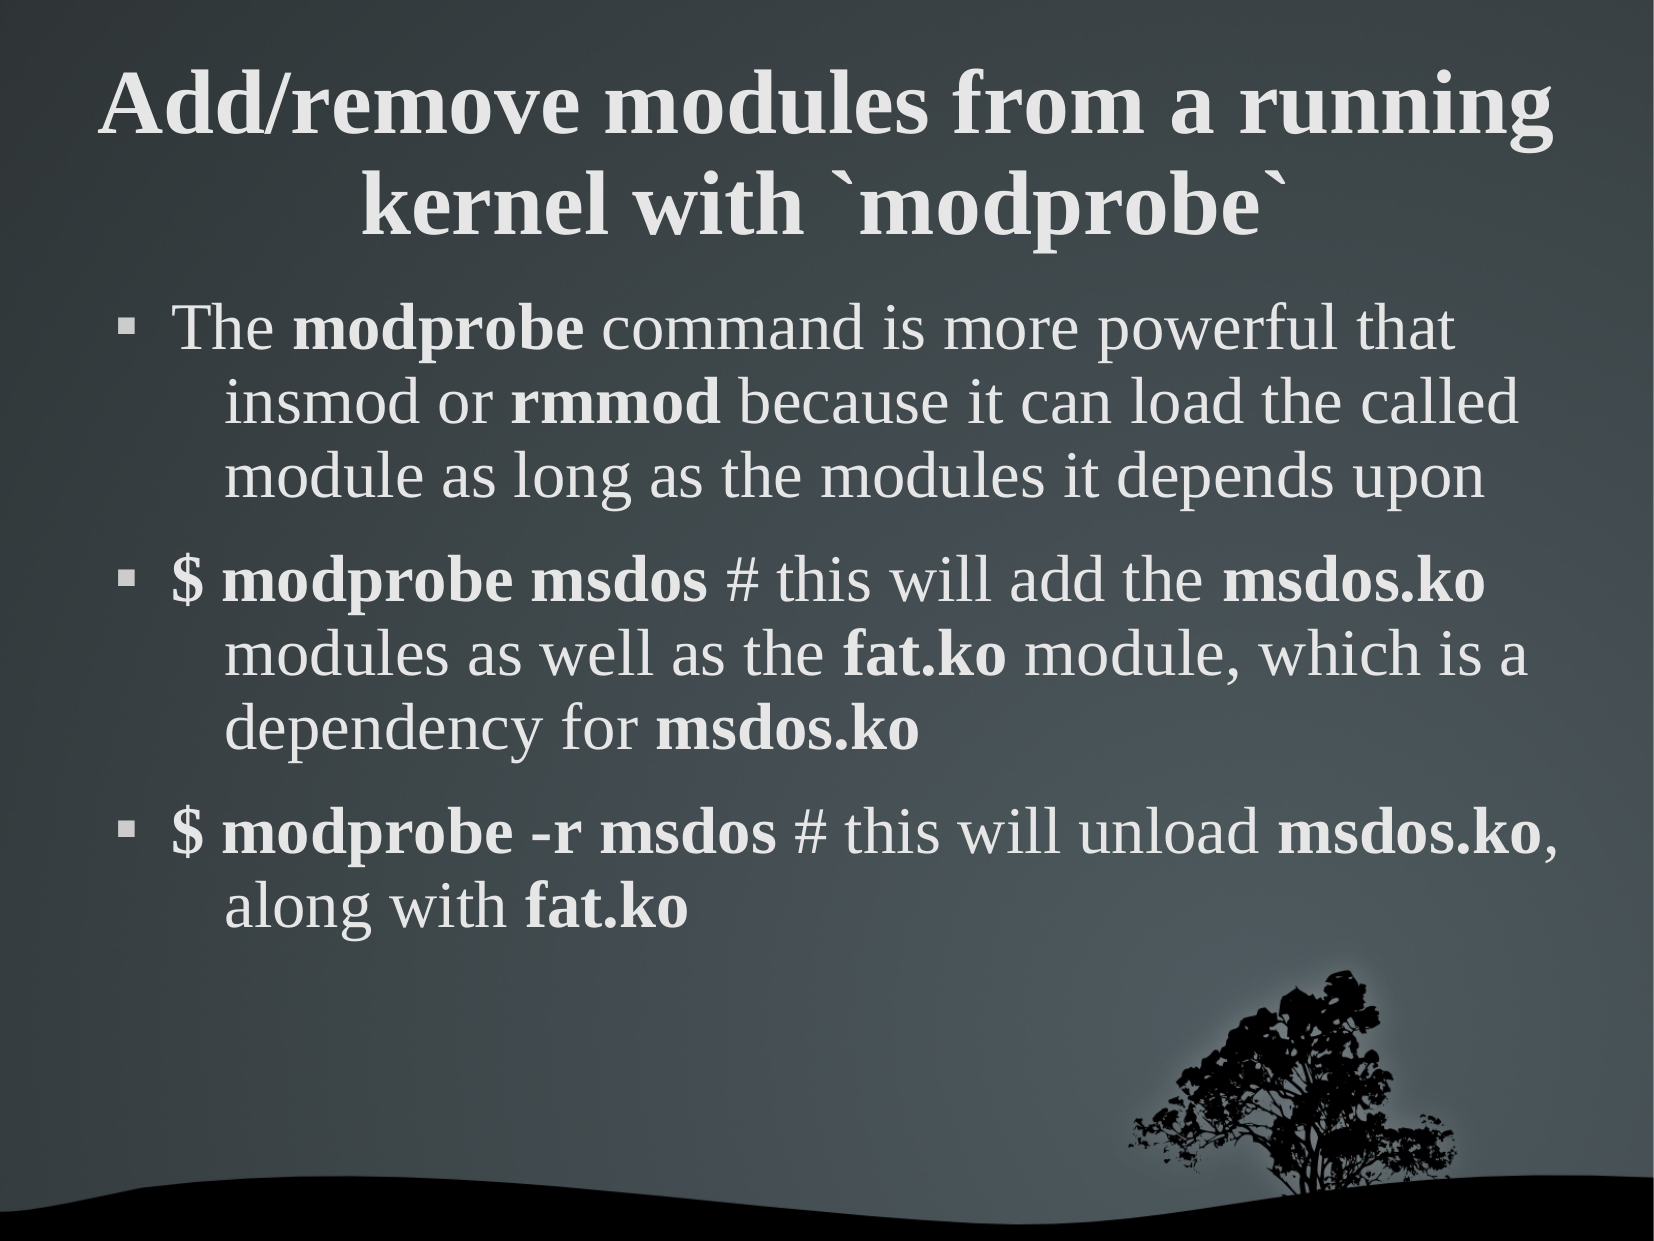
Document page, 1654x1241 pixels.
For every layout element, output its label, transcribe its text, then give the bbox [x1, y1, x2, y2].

list The modprobe command is more powerful that insmod or rmmod because it can load the called module as long as the modules it depends upon $ modprobe msdos # this will add the msdos.ko modules as well as the fat.ko module, which is a dependency for msdos.ko $ modprobe -r msdos # this will unload msdos.ko, along with fat.ko [82, 290, 1571, 1109]
picture [0, 0, 1654, 1241]
title Add/remove modules from a running kernel with `modprobe` [82, 33, 1571, 273]
